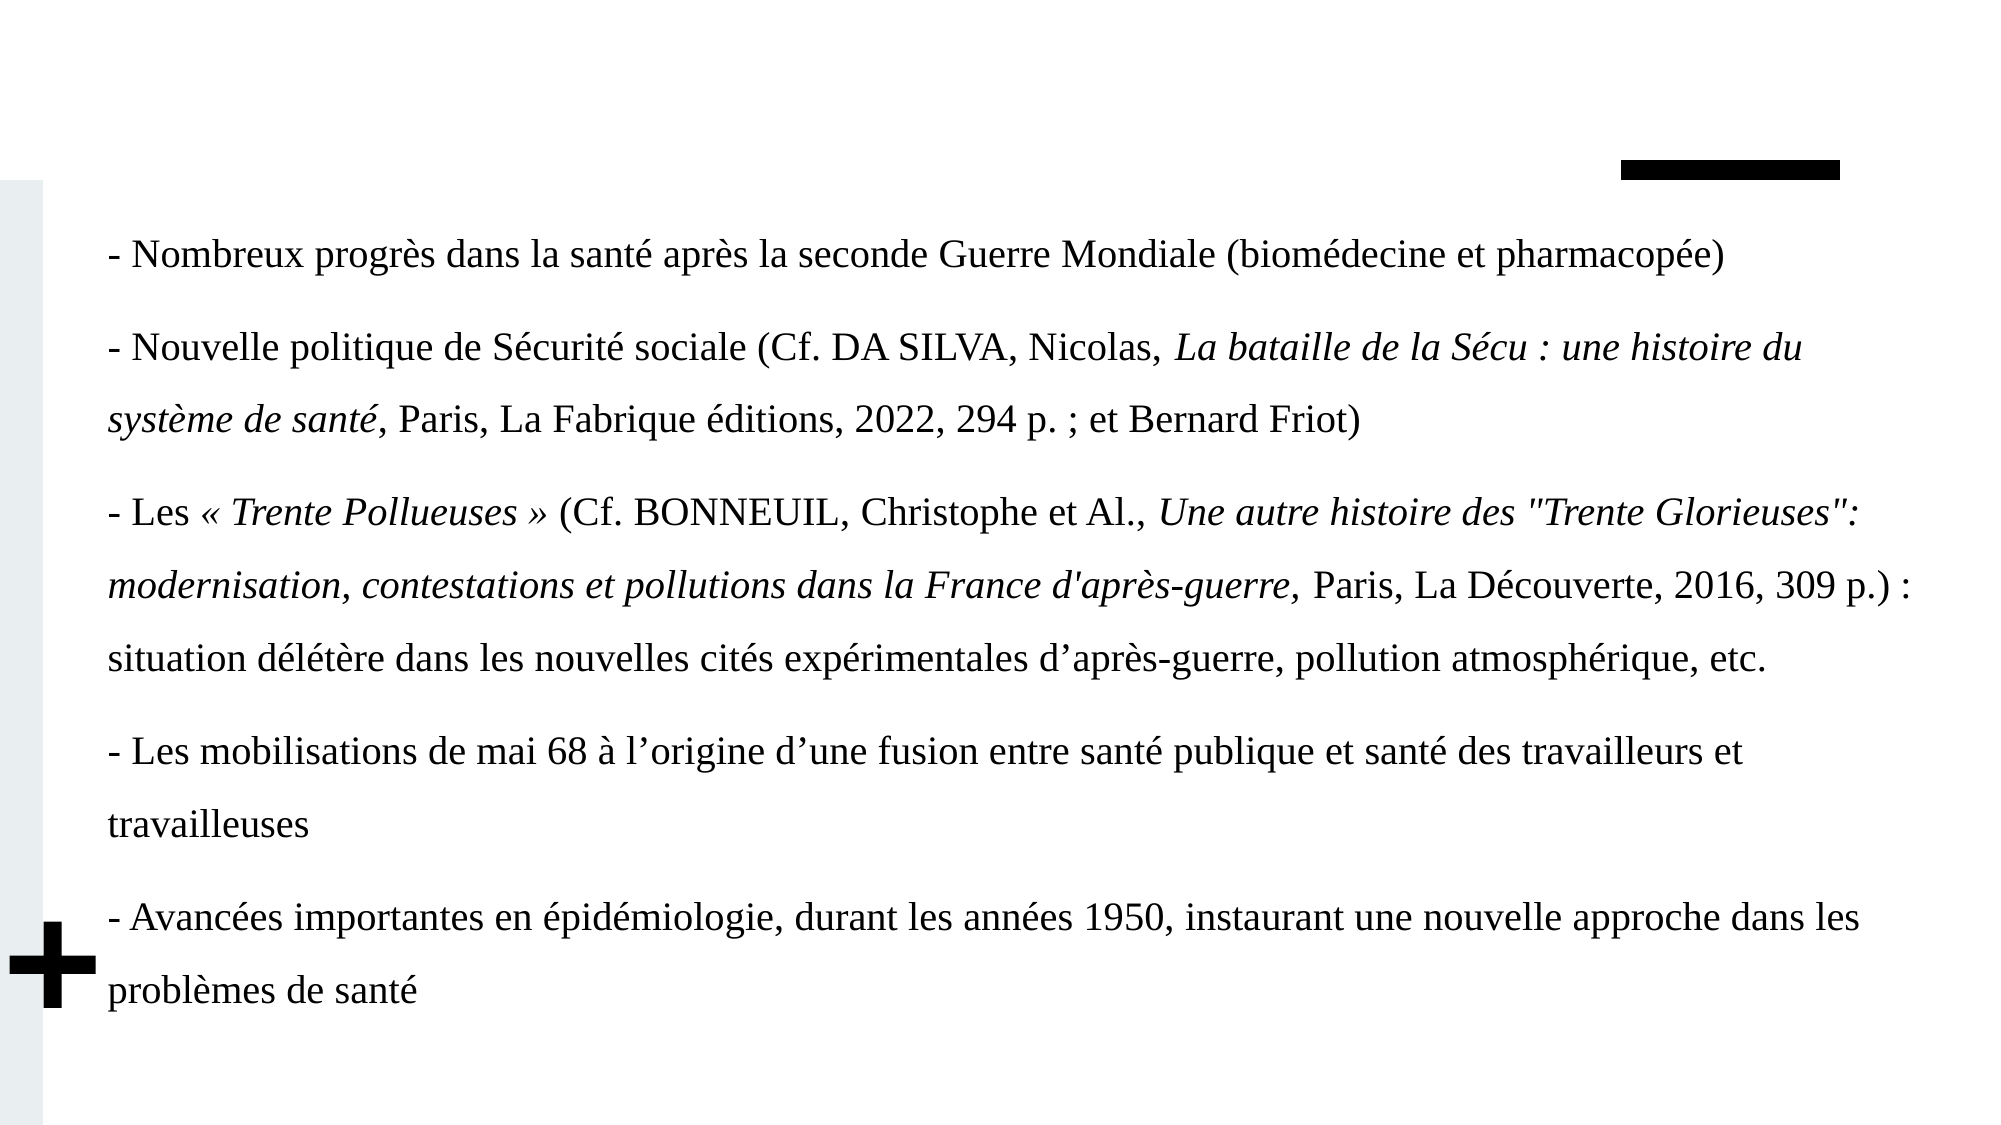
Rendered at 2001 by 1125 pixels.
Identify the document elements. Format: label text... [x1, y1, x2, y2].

list - Nombreux progrès dans la santé après la seconde Guerre Mondiale (biomédecine et pharmacopée) - Nouvelle politique de Sécurité sociale (Cf. DA SILVA, Nicolas, La bataille de la Sécu : une histoire du système de santé, Paris, La Fabrique éditions, 2022, 294 p. ; et Bernard Friot) - Les « Trente Pollueuses » (Cf. BONNEUIL, Christophe et Al., Une autre histoire des "Trente Glorieuses": modernisation, contestations et pollutions dans la France d'après-guerre, Paris, La Découverte, 2016, 309 p.) : situation délétère dans les nouvelles cités expérimentales d’après-guerre, pollution atmosphérique, etc. - Les mobilisations de mai 68 à l’origine d’une fusion entre santé publique et santé des travailleurs et travailleuses - Avancées importantes en épidémiologie, durant les années 1950, instaurant une nouvelle approche dans les problèmes de santé [92, 194, 1930, 1073]
